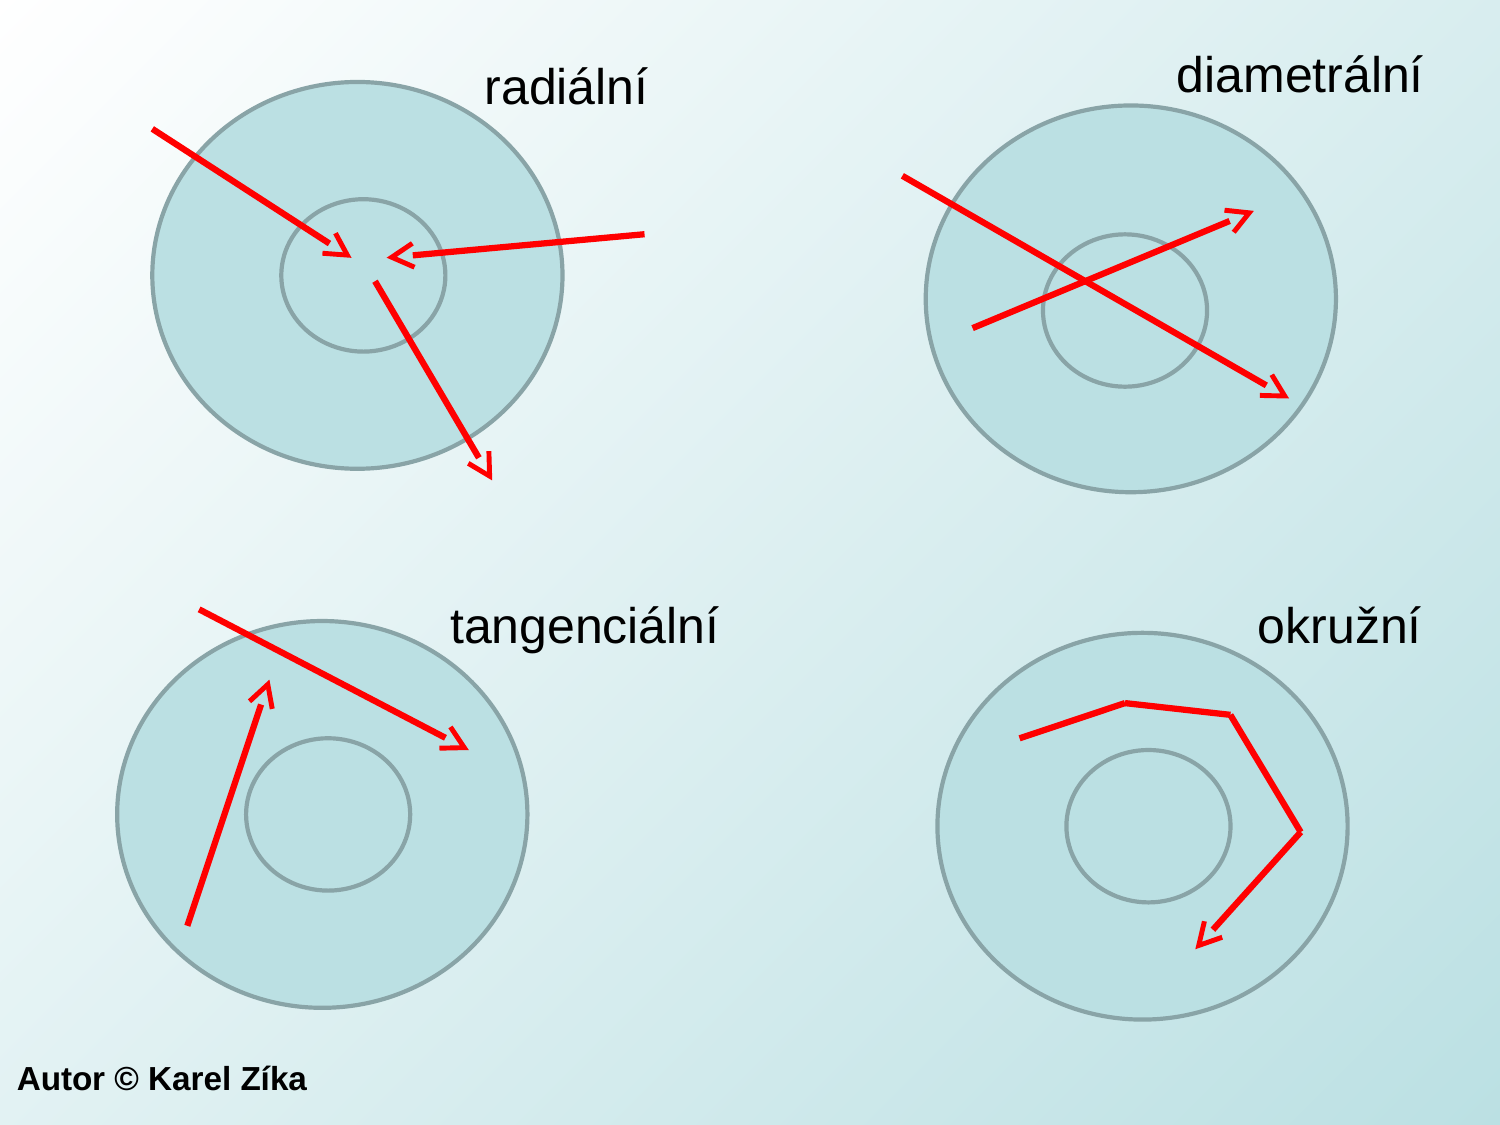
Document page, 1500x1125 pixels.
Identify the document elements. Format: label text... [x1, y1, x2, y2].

text_box Autor © Karel Zíka [2, 1049, 323, 1105]
text_box tangenciální [435, 585, 735, 662]
text_box [117, 621, 528, 1008]
text_box [937, 632, 1348, 1020]
text_box [925, 105, 1336, 493]
text_box radiální [470, 46, 664, 123]
text_box diametrální [1161, 35, 1439, 111]
text_box okružní [1243, 585, 1437, 662]
text_box [152, 81, 563, 469]
